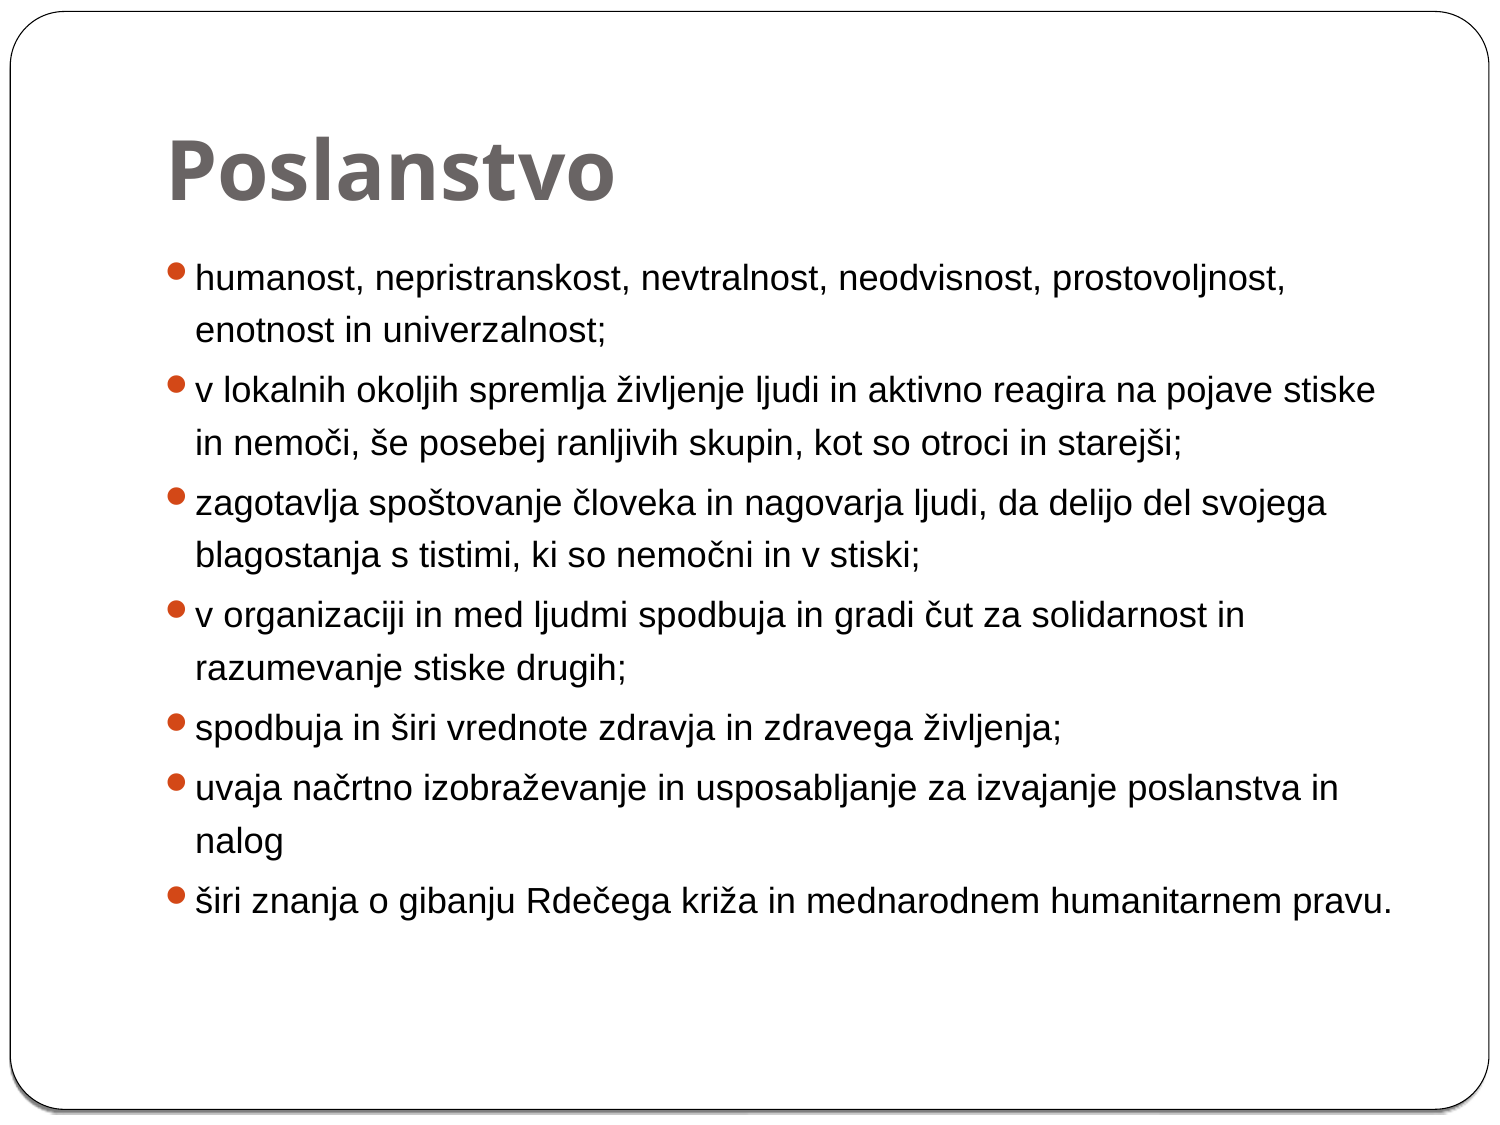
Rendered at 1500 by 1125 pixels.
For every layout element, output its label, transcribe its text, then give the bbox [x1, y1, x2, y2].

list humanost, nepristranskost, nevtralnost, neodvisnost, prostovoljnost, enotnost in univerzalnost; v lokalnih okoljih spremlja življenje ljudi in aktivno reagira na pojave stiske in nemoči, še posebej ranljivih skupin, kot so otroci in starejši; zagotavlja spoštovanje človeka in nagovarja ljudi, da delijo del svojega blagostanja s tistimi, ki so nemočni in v stiski; v organizaciji in med ljudmi spodbuja in gradi čut za solidarnost in razumevanje stiske drugih; spodbuja in širi vrednote zdravja in zdravega življenja; uvaja načrtno izobraževanje in usposabljanje za izvajanje poslanstva in nalog širi znanja o gibanju Rdečega križa in mednarodnem humanitarnem pravu. [150, 237, 1425, 988]
title Poslanstvo [150, 45, 1425, 233]
